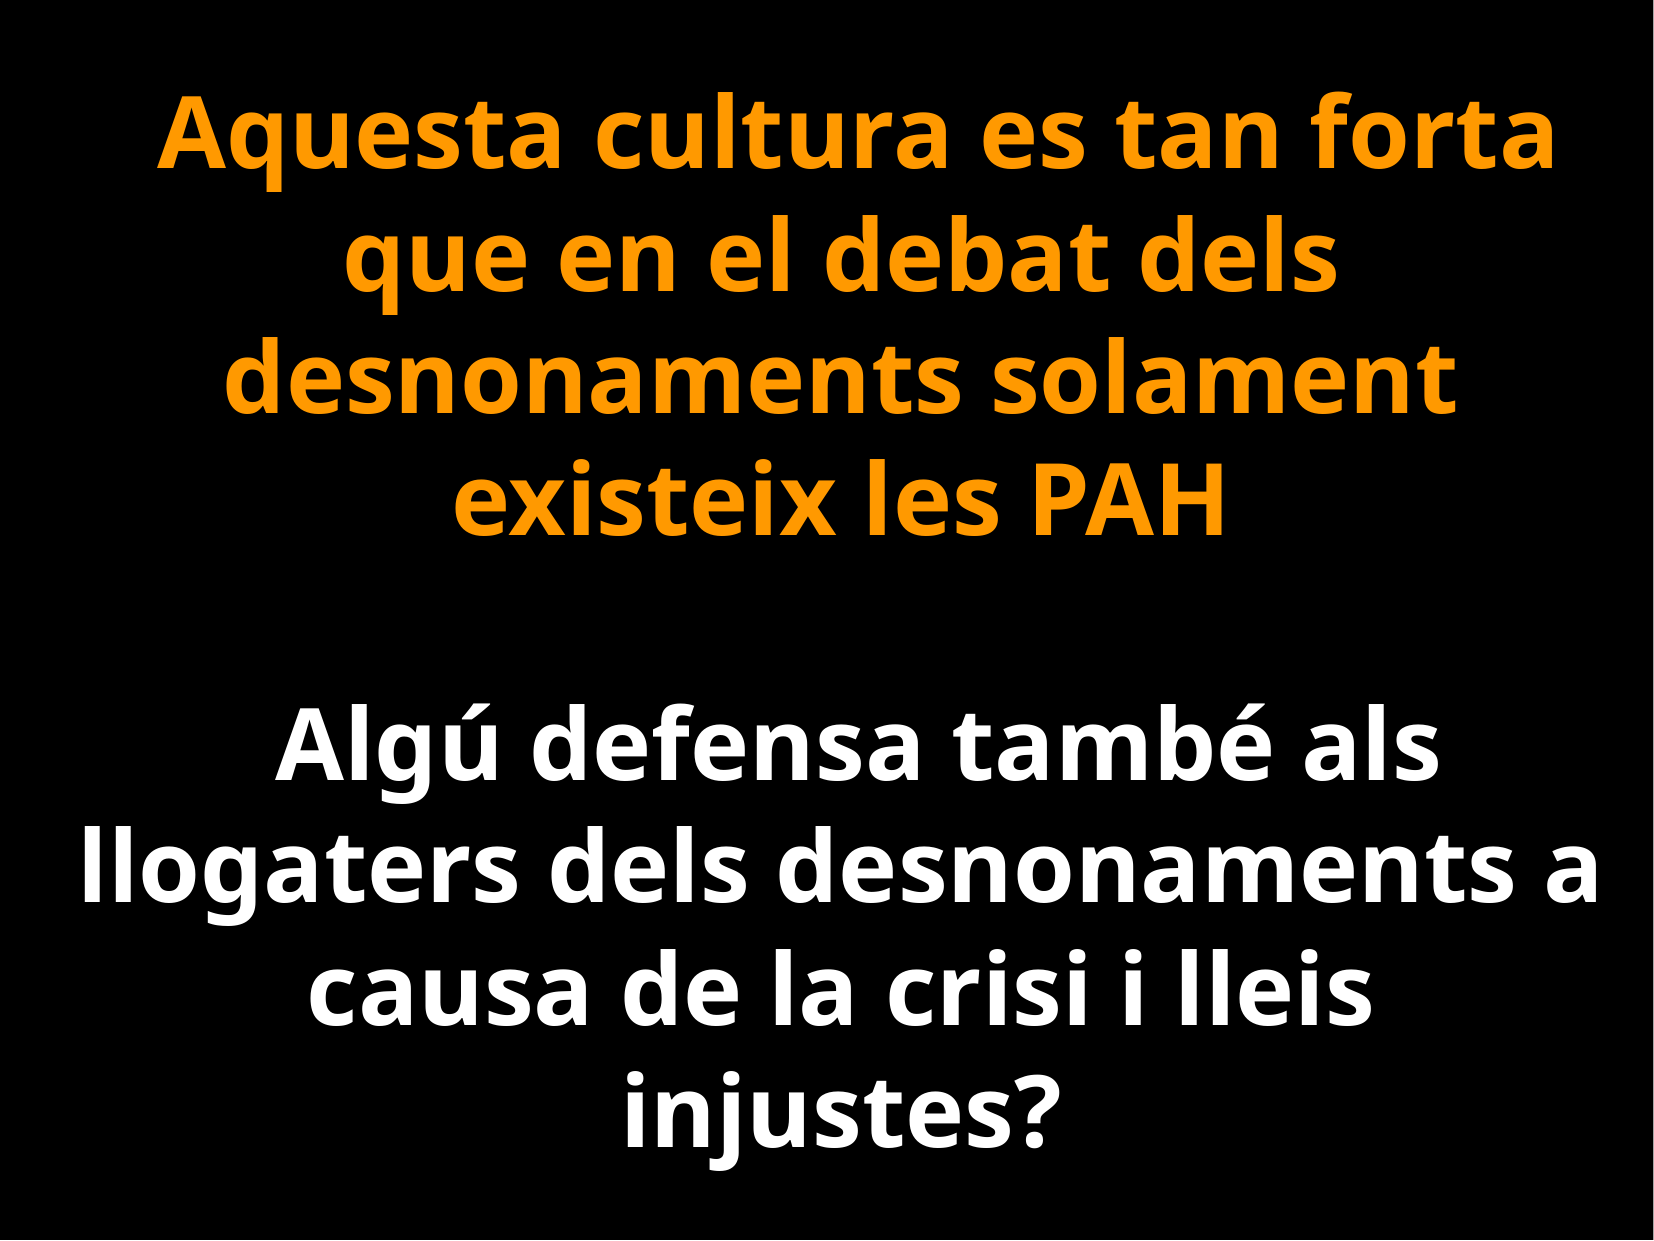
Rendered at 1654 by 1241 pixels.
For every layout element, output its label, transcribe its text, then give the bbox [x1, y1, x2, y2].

text_box Aquesta cultura es tan forta que en el debat dels desnonaments solament existeix les PAH Algú defensa també als llogaters dels desnonaments a causa de la crisi i lleis injustes? [59, 59, 1625, 1182]
